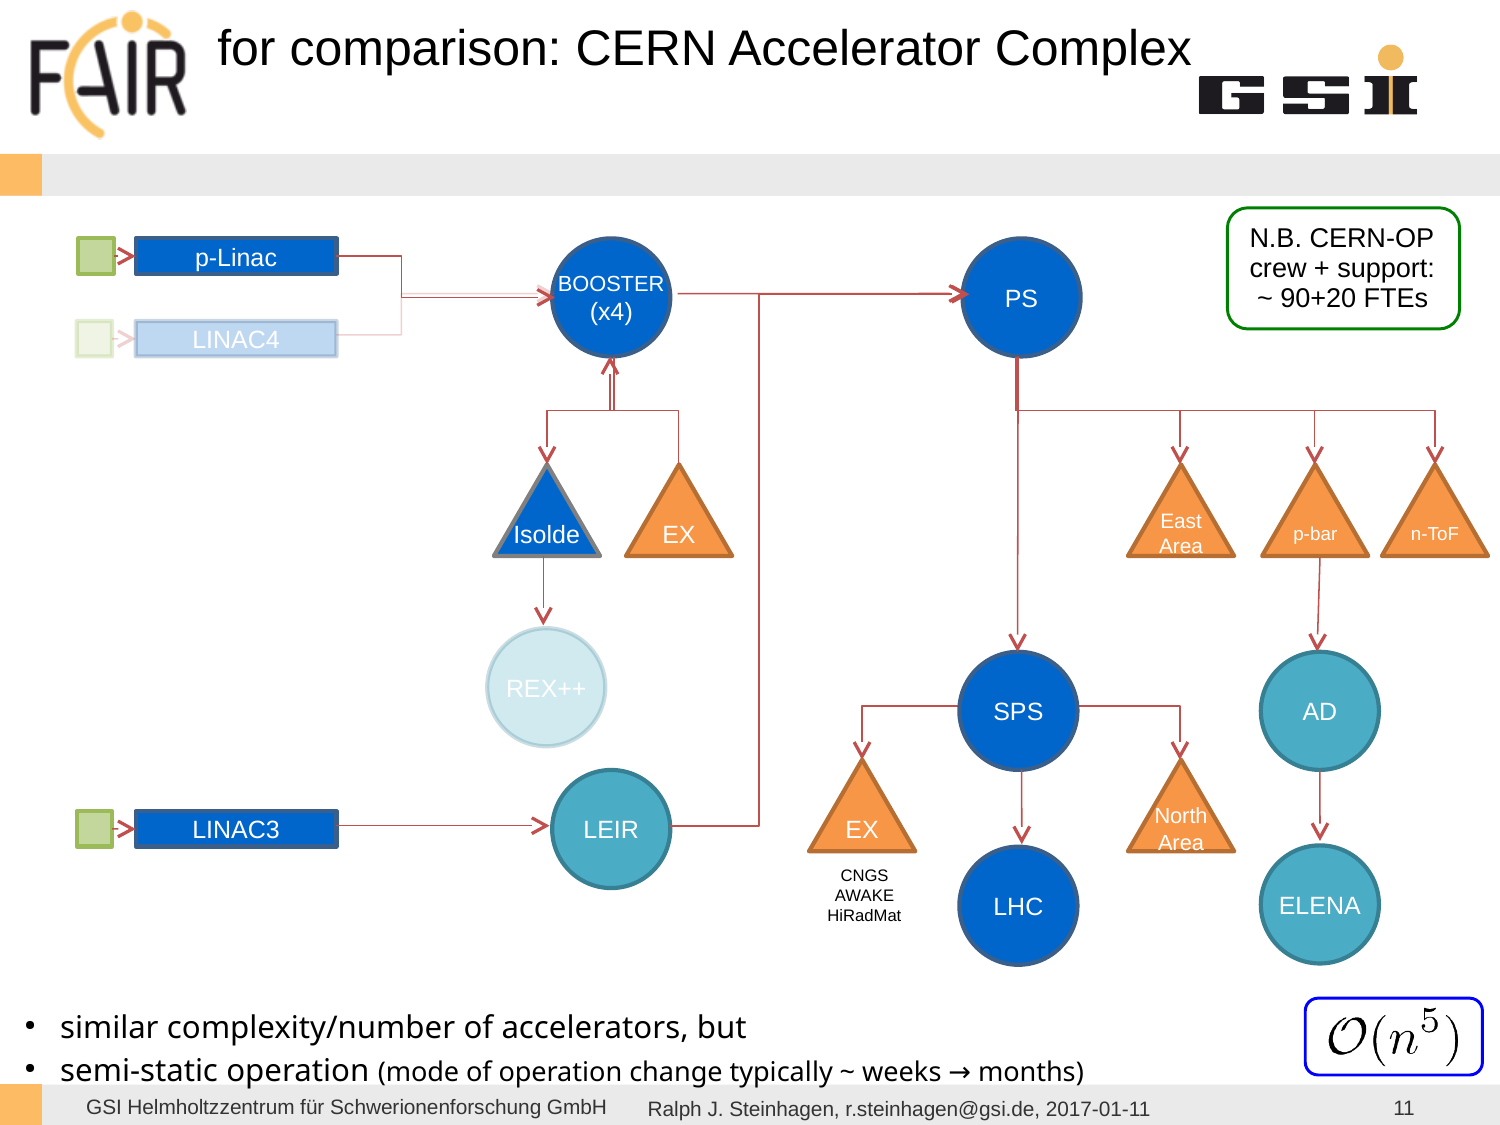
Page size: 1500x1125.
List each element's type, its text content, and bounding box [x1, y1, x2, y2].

text_box n-ToF [1381, 465, 1489, 557]
text_box CNGS AWAKE HiRadMat [812, 857, 917, 932]
text_box North Area [1127, 759, 1235, 852]
picture [30, 9, 187, 141]
text_box EastArea [1127, 464, 1235, 557]
text_box EX [808, 759, 916, 852]
picture [1318, 1003, 1469, 1070]
title for comparison: CERN Accelerator Complex [217, 0, 1202, 150]
picture [1202, 42, 1419, 117]
text_box EX [625, 464, 733, 557]
text_box N.B. CERN-OP crew + support: ~ 90+20 FTEs [1227, 207, 1460, 329]
text_box p-Linac [135, 238, 337, 274]
text_box [76, 811, 113, 847]
text_box LEIR [552, 769, 671, 889]
text_box BOOSTER (x4) [552, 238, 671, 357]
text_box [1305, 998, 1483, 1075]
text_box [76, 321, 113, 357]
text_box REX++ [487, 628, 606, 747]
text_box LINAC3 [135, 811, 337, 847]
text_box similar complexity/number of accelerators, but semi-static operation (mode of operation change typically ~ weeks → months) [9, 998, 1111, 1083]
text_box LHC [959, 846, 1078, 965]
text_box LINAC4 [135, 321, 337, 357]
text_box p-bar [1262, 464, 1369, 557]
text_box PS [962, 238, 1081, 357]
text_box AD [1260, 651, 1379, 770]
text_box [78, 238, 114, 274]
text_box ELENA [1260, 845, 1379, 964]
text_box Isolde [493, 465, 601, 557]
text_box SPS [959, 651, 1078, 770]
